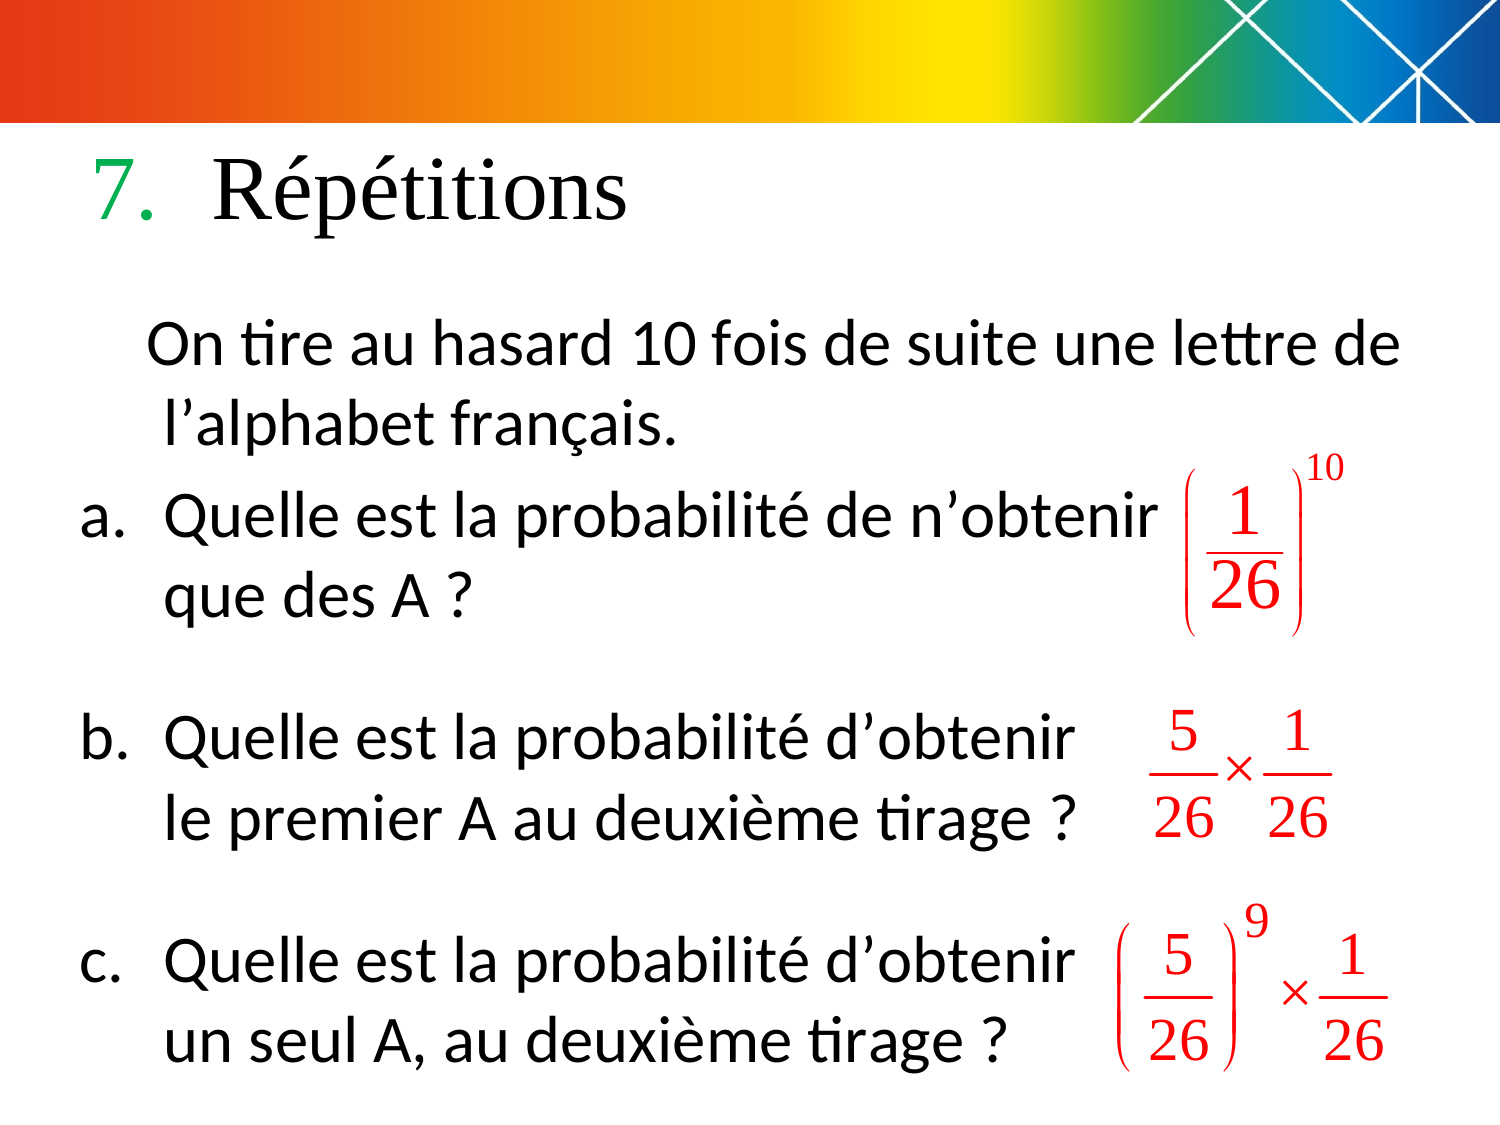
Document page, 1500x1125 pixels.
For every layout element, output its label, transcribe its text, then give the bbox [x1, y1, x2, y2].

chart [1104, 890, 1401, 1085]
picture [1340, 0, 1500, 123]
title Répétitions [75, 120, 1426, 290]
chart [1175, 444, 1353, 646]
chart [1139, 692, 1345, 851]
picture [0, 0, 1356, 123]
text_box On tire au hasard 10 fois de suite une lettre de l’alphabet français. Quelle est la probabilité de n’obtenir que des A ? Quelle est la probabilité d’obtenir le premier A au deuxième tirage ? Quelle est la probabilité d’obtenir un seul A, au deuxième tirage ? [64, 290, 1459, 1125]
